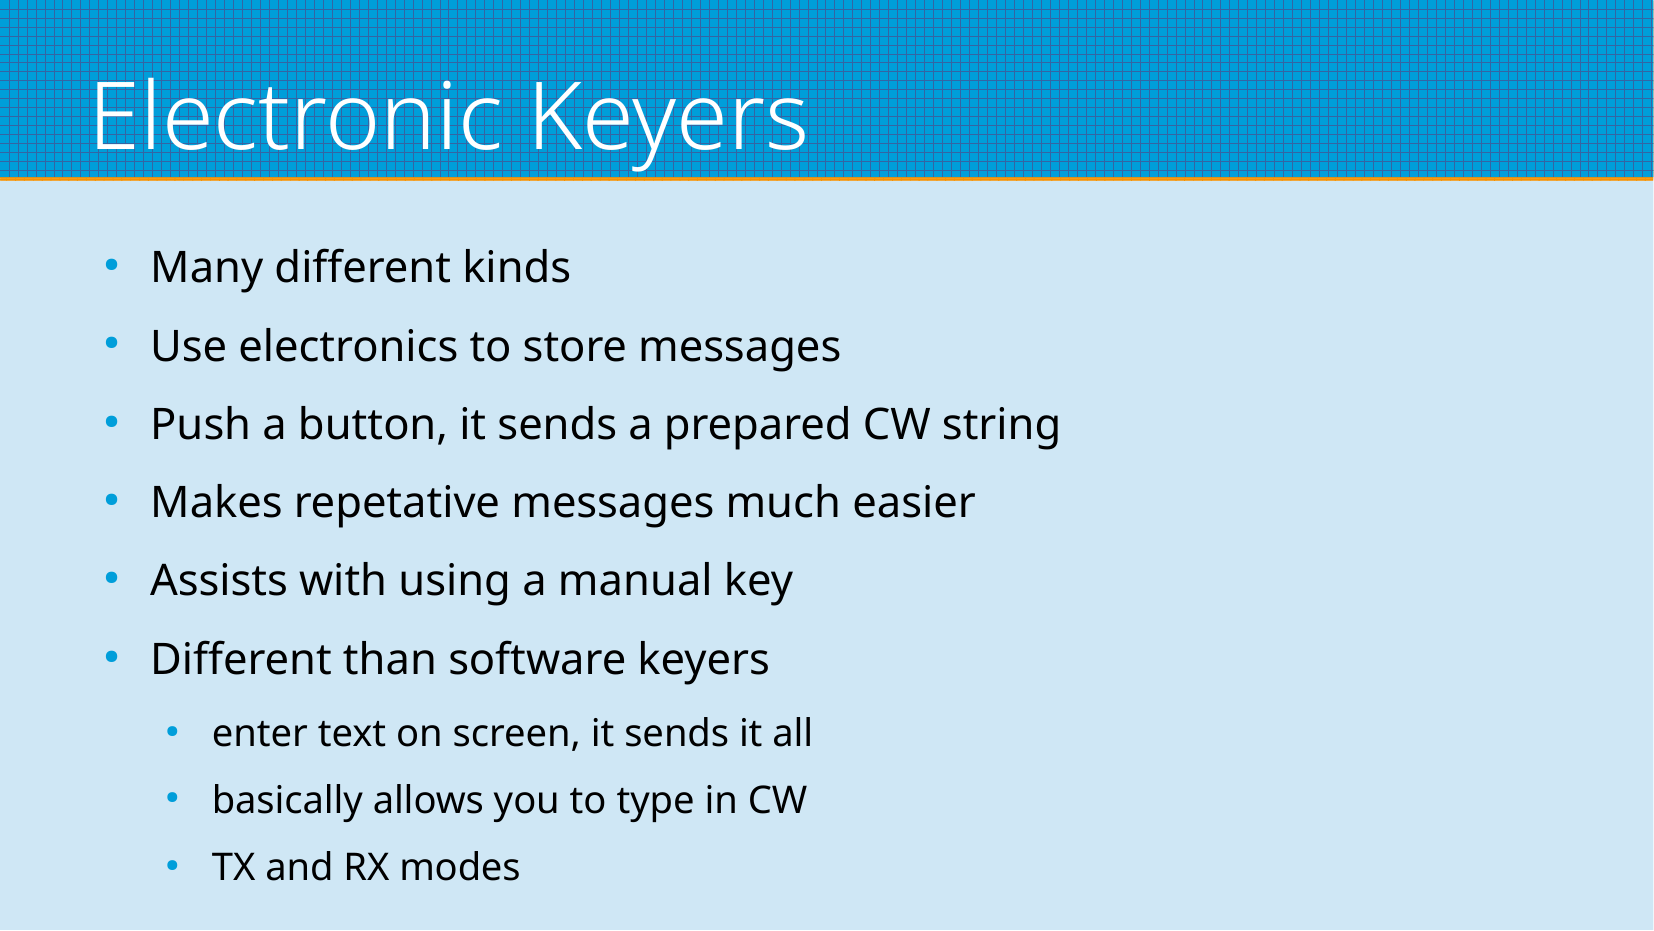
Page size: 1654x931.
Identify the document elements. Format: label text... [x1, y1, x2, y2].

title Electronic Keyers [88, 14, 1565, 178]
list Many different kinds Use electronics to store messages Push a button, it sends a prepared CW string Makes repetative messages much easier Assists with using a manual key Different than software keyers enter text on screen, it sends it all basically allows you to type in CW TX and RX modes [88, 236, 1565, 901]
